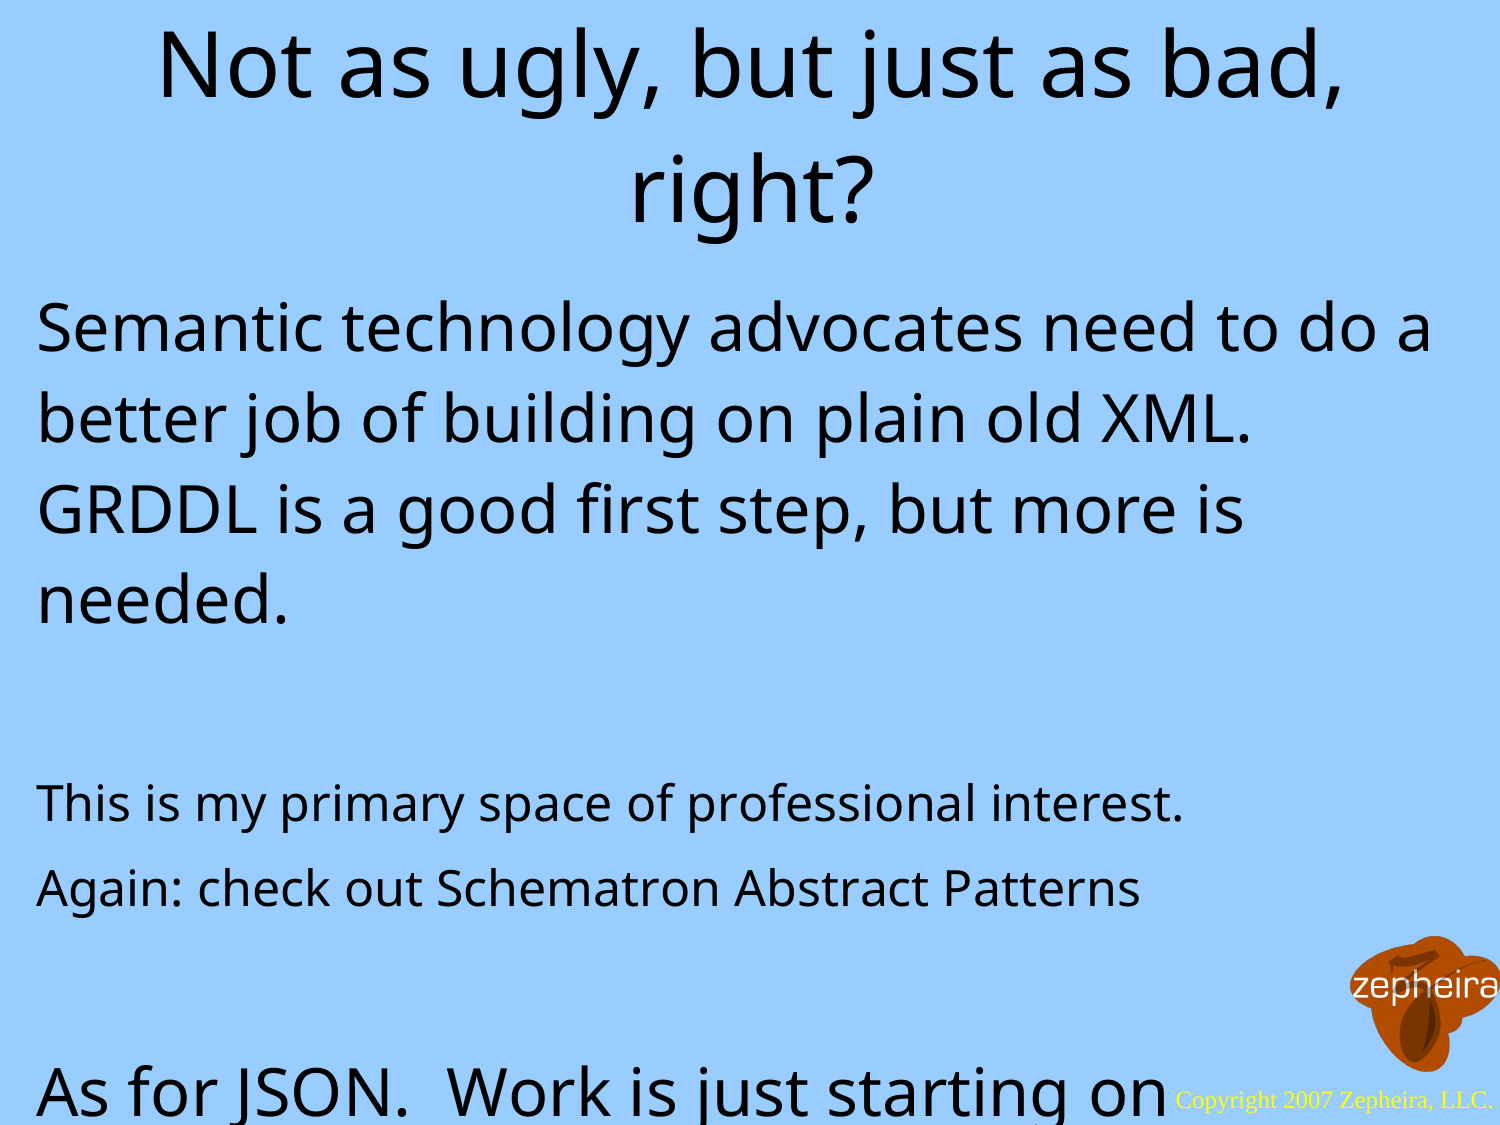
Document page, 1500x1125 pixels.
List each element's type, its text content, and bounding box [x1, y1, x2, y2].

list Semantic technology advocates need to do a better job of building on plain old XML. GRDDL is a good first step, but more is needed. This is my primary space of professional interest. Again: check out Schematron Abstract Patterns As for JSON. Work is just starting on schemata and such, but they can build on XML lessons [36, 280, 1469, 1060]
picture [1350, 936, 1500, 1072]
title Not as ugly, but just as bad, right? [42, 45, 1463, 205]
